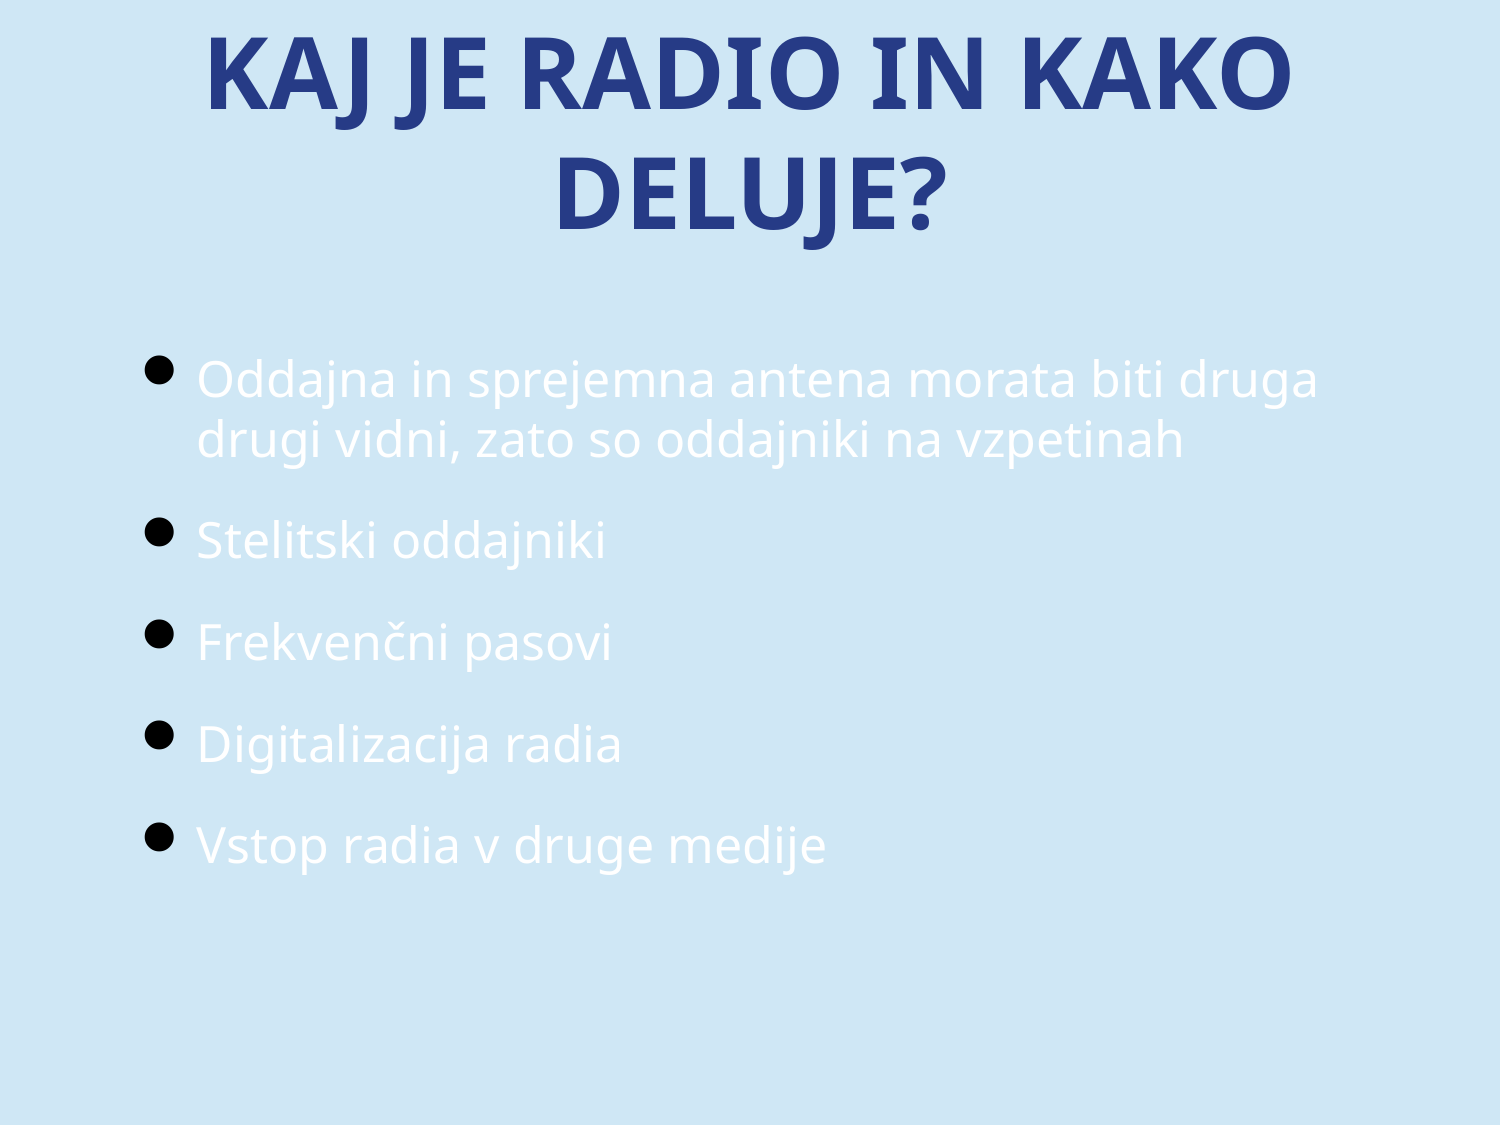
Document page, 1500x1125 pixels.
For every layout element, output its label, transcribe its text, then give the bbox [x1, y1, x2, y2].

title KAJ JE RADIO IN KAKO DELUJE? [125, 12, 1375, 246]
list Oddajna in sprejemna antena morata biti druga drugi vidni, zato so oddajniki na vzpetinah Stelitski oddajniki Frekvenčni pasovi Digitalizacija radia Vstop radia v druge medije [125, 339, 1375, 1026]
